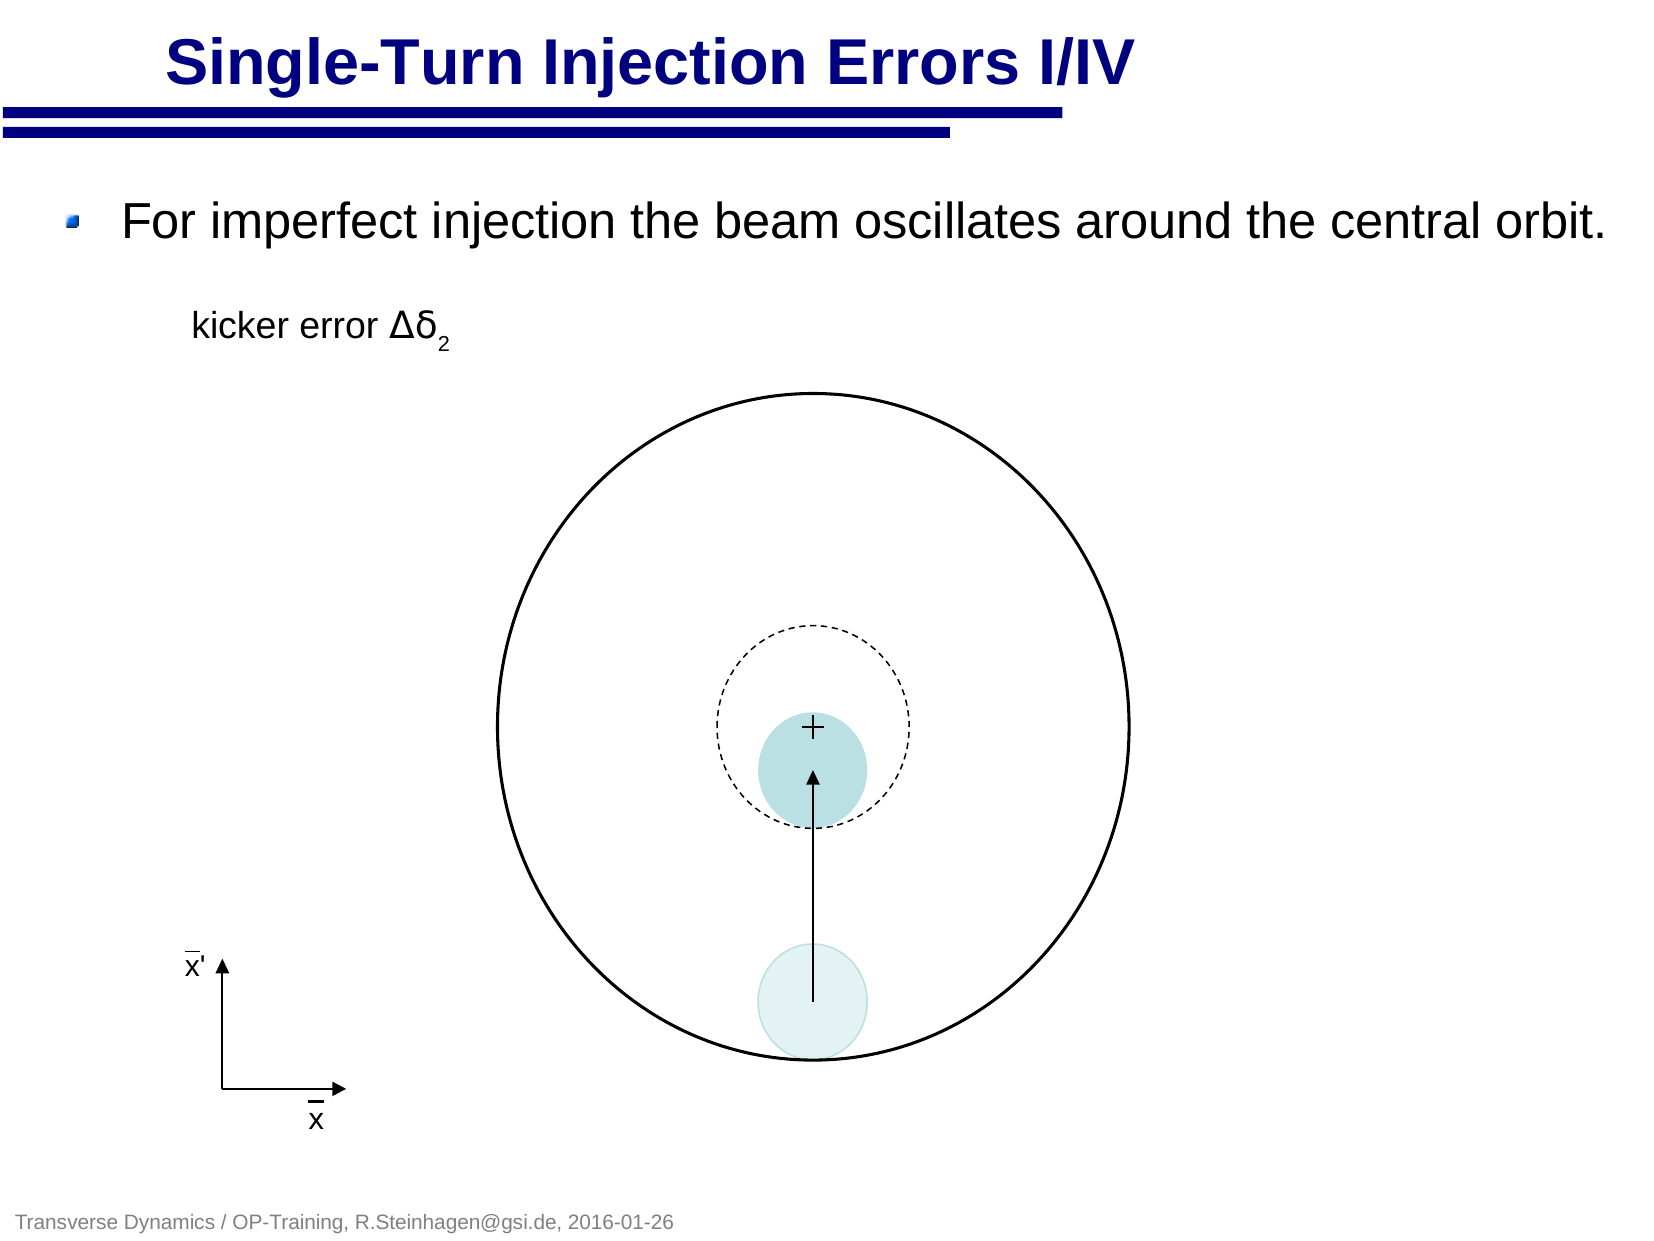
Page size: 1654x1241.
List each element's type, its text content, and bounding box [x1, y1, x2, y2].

text_box [332, 1081, 347, 1097]
list For imperfect injection the beam oscillates around the central orbit. [65, 192, 1628, 1205]
text_box [215, 958, 230, 974]
text_box x' [184, 949, 208, 991]
text_box x [308, 1097, 332, 1138]
title Single-Turn Injection Errors I/IV [165, 0, 1323, 124]
